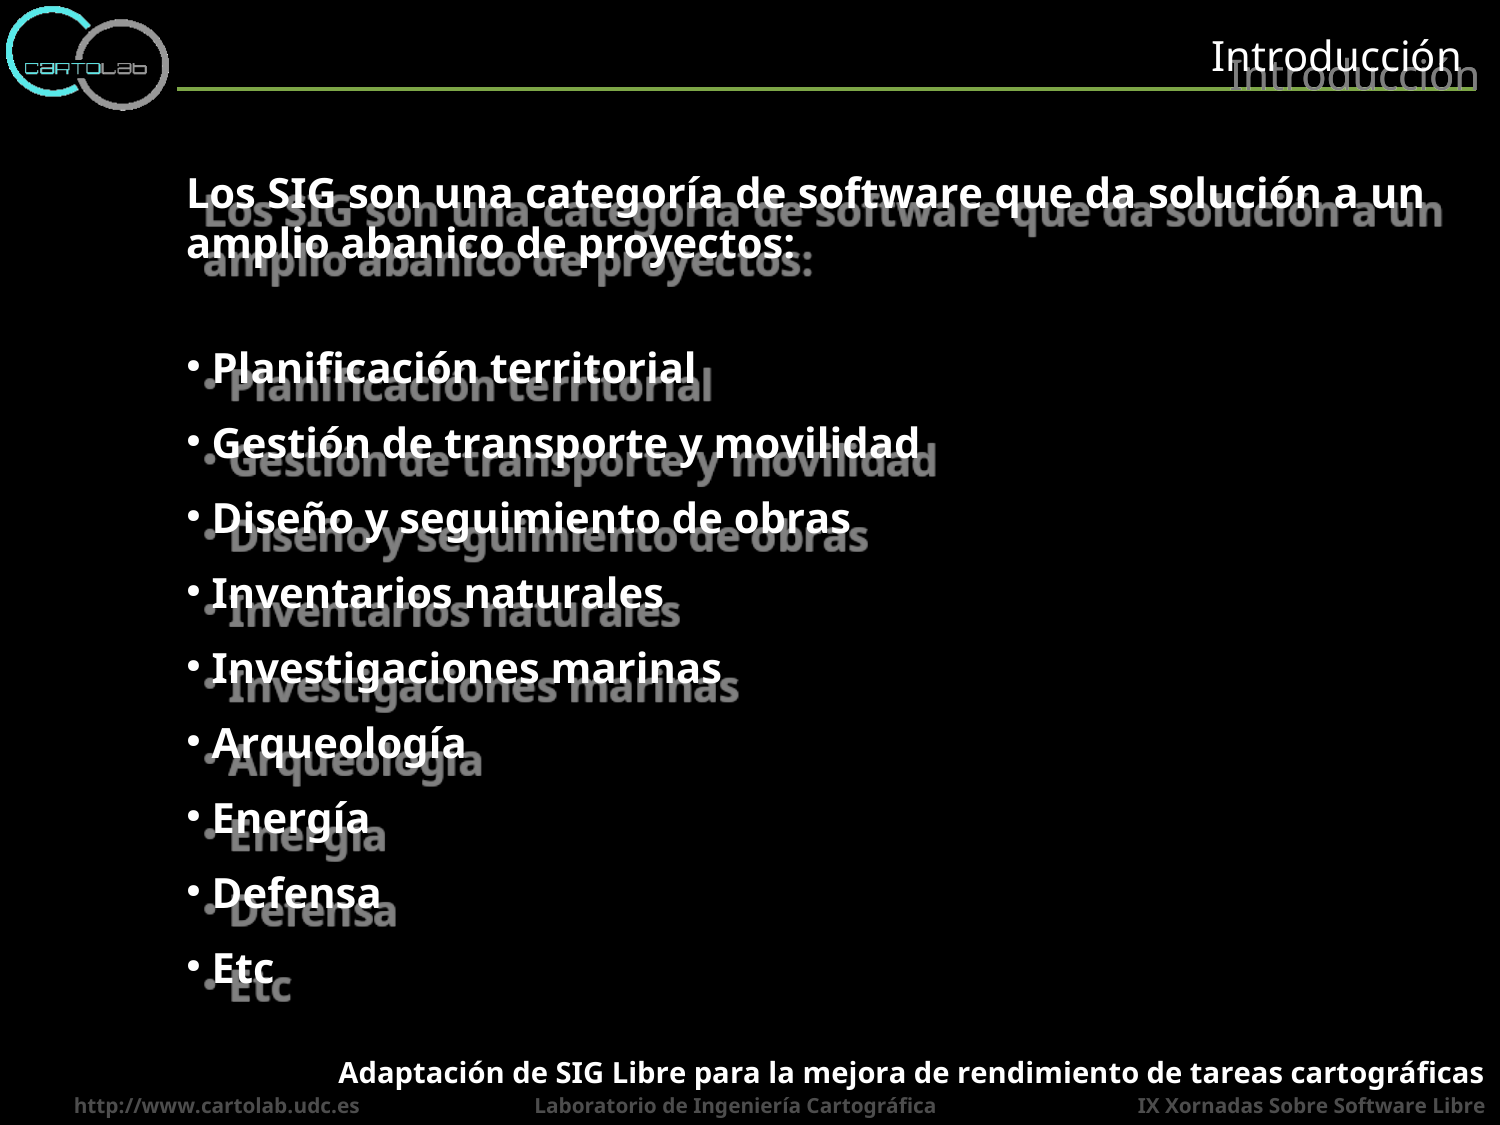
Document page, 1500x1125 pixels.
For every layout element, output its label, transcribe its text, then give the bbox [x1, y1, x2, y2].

text_box Los SIG son una categoría de software que da solución a un amplio abanico de proyectos: Planificación territorial Gestión de transporte y movilidad Diseño y seguimiento de obras Inventarios naturales Investigaciones marinas Arqueología Energía Defensa Etc [171, 159, 1441, 1050]
text_box Introducción [1196, 22, 1489, 88]
